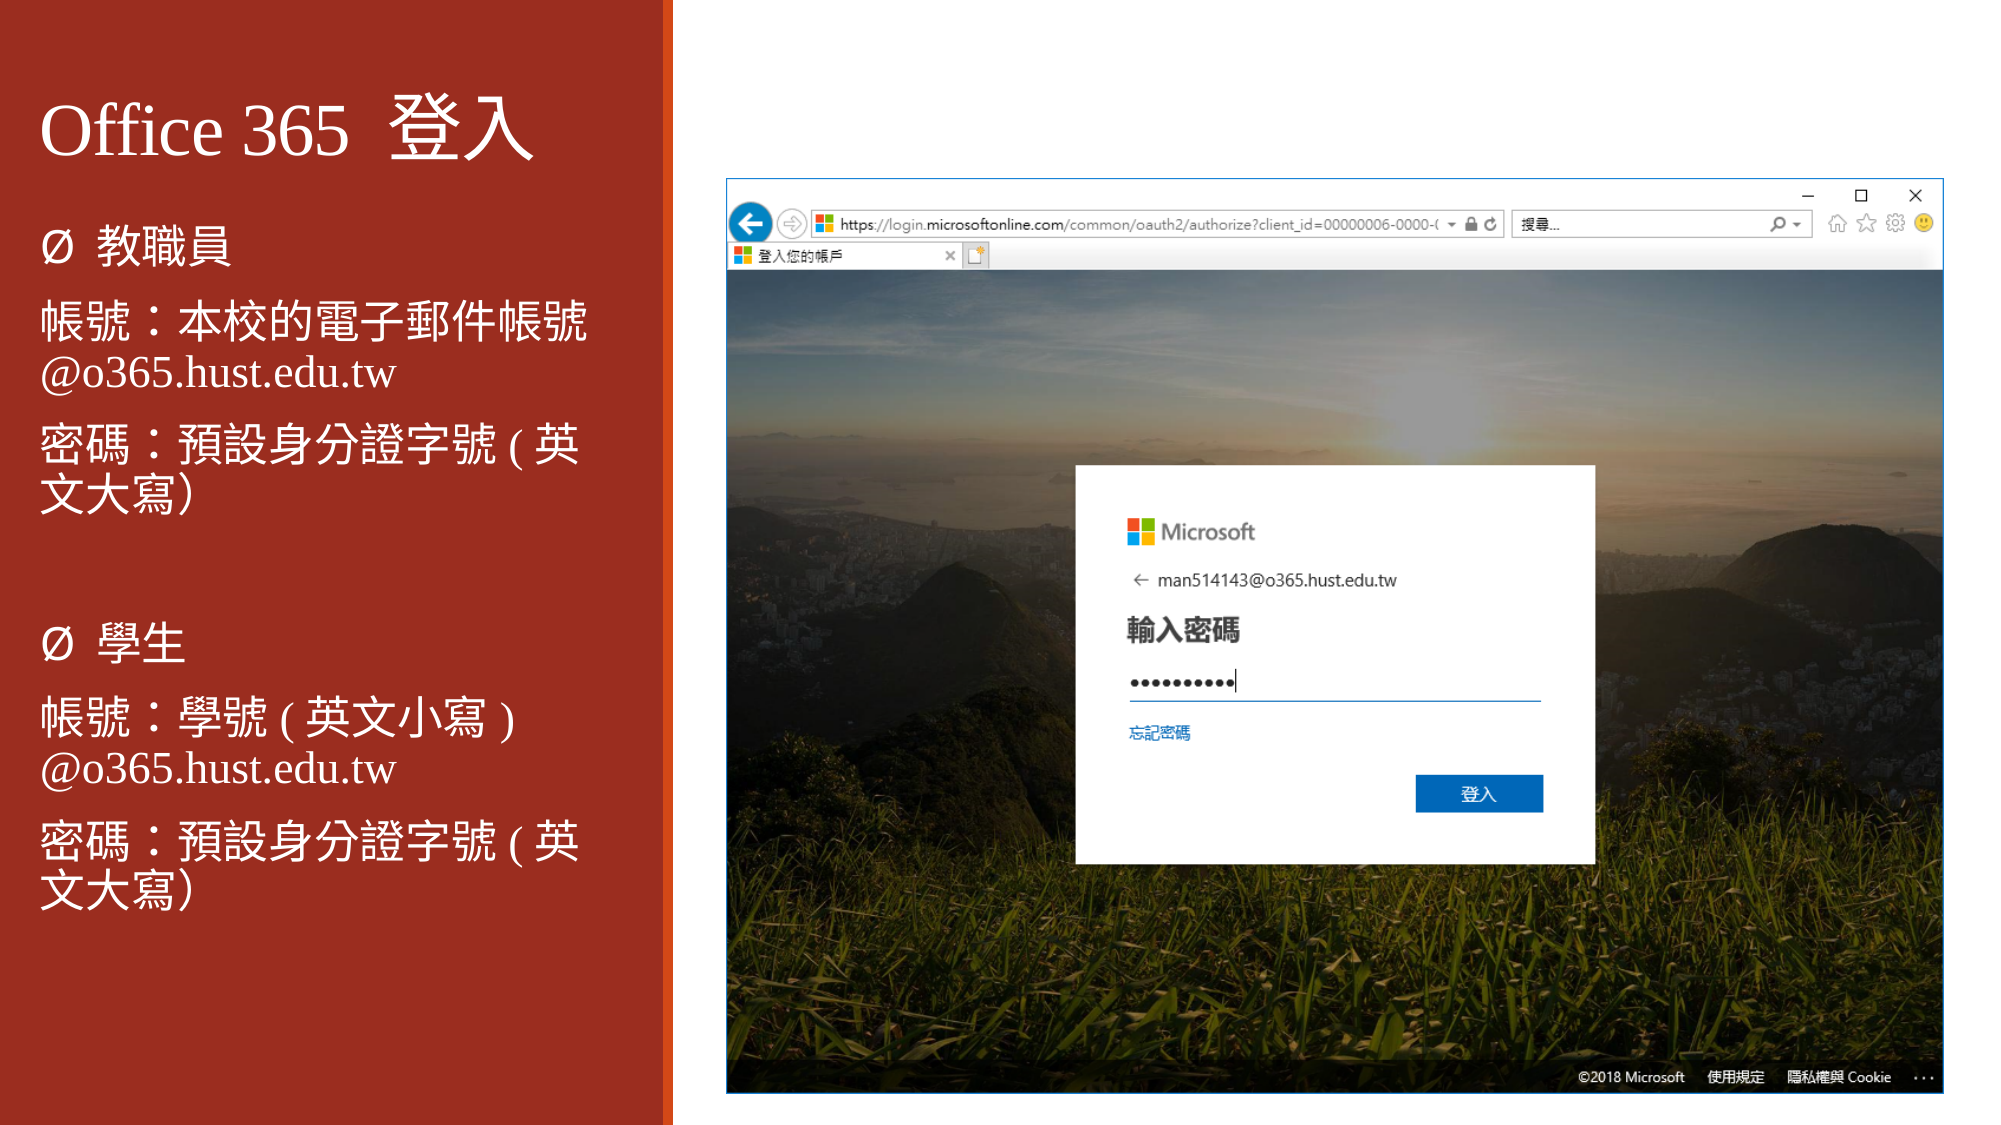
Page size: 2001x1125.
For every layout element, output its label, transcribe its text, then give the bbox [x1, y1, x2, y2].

list 教職員 帳號：本校的電子郵件帳號@o365.hust.edu.tw 密碼：預設身分證字號(英文大寫） 學生 帳號：學號(英文小寫) @o365.hust.edu.tw 密碼：預設身分證字號(英文大寫） [24, 216, 638, 1094]
picture [726, 178, 1944, 1094]
title Office 365 登入 [24, 42, 652, 179]
